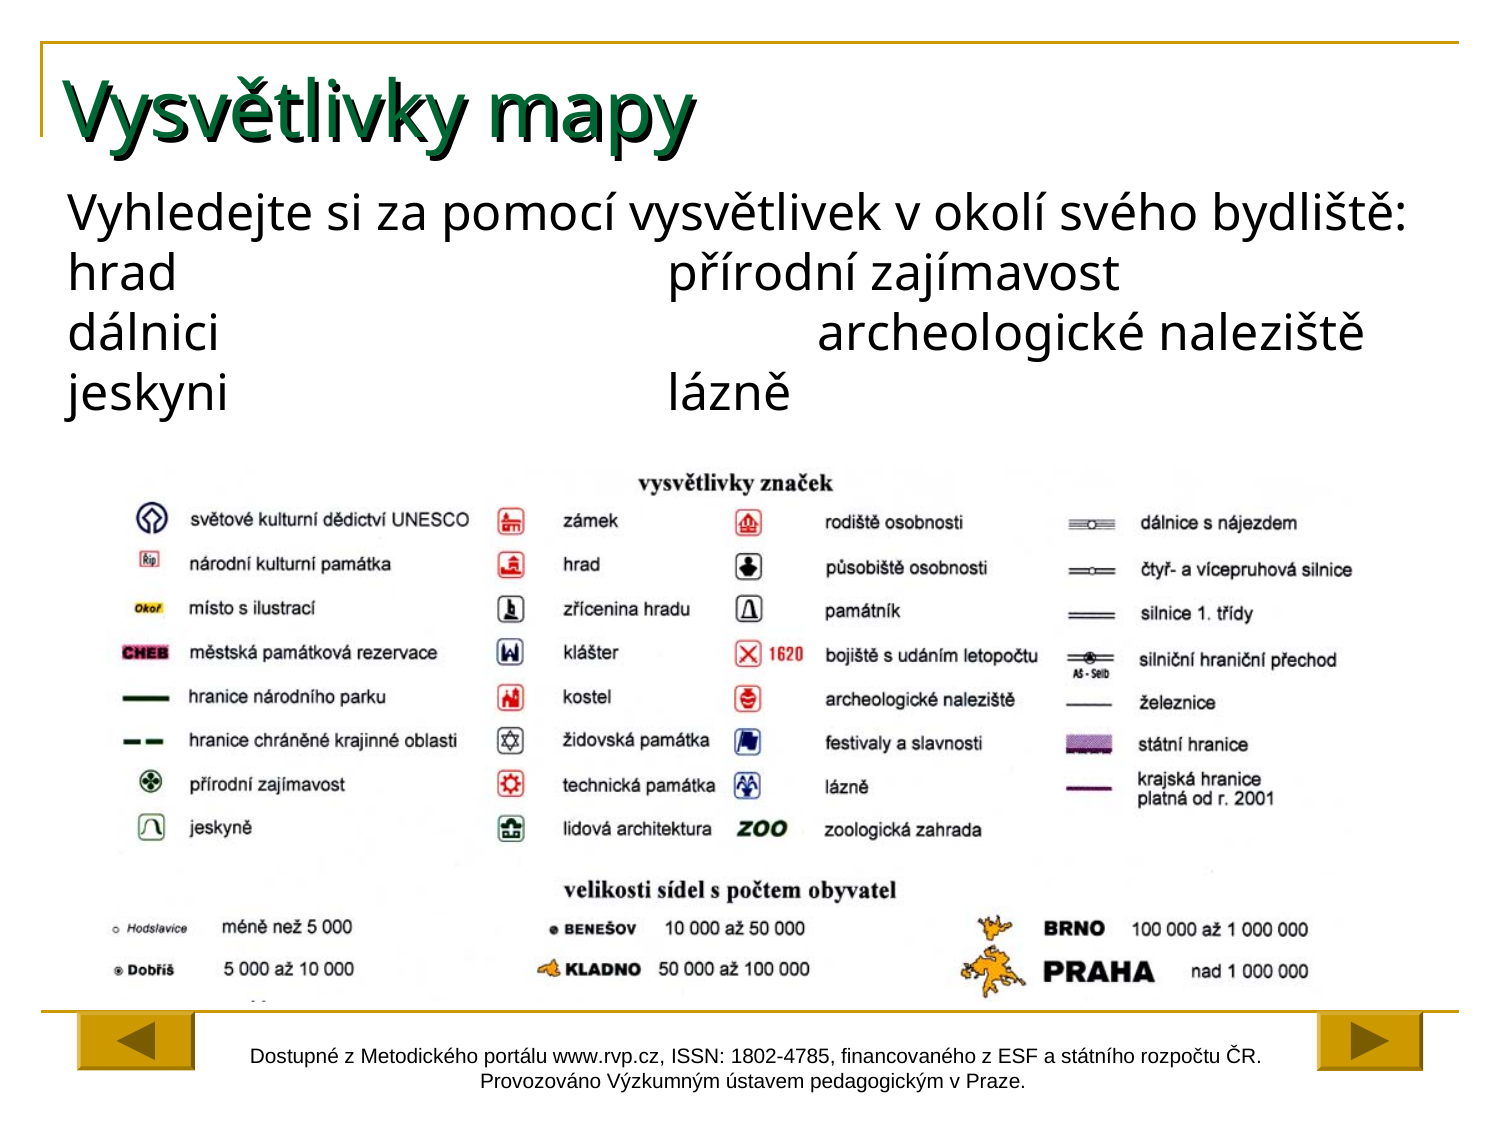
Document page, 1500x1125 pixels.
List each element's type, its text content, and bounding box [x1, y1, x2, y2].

title Vysvětlivky mapy [47, 45, 1290, 185]
text_box Vyhledejte si za pomocí vysvětlivek v okolí svého bydliště: hrad přírodní zajímavost dálnici archeologické naleziště jeskyni lázně [53, 172, 1436, 429]
text_box [1318, 1011, 1424, 1071]
picture [106, 467, 1353, 1002]
text_box [78, 1011, 195, 1071]
